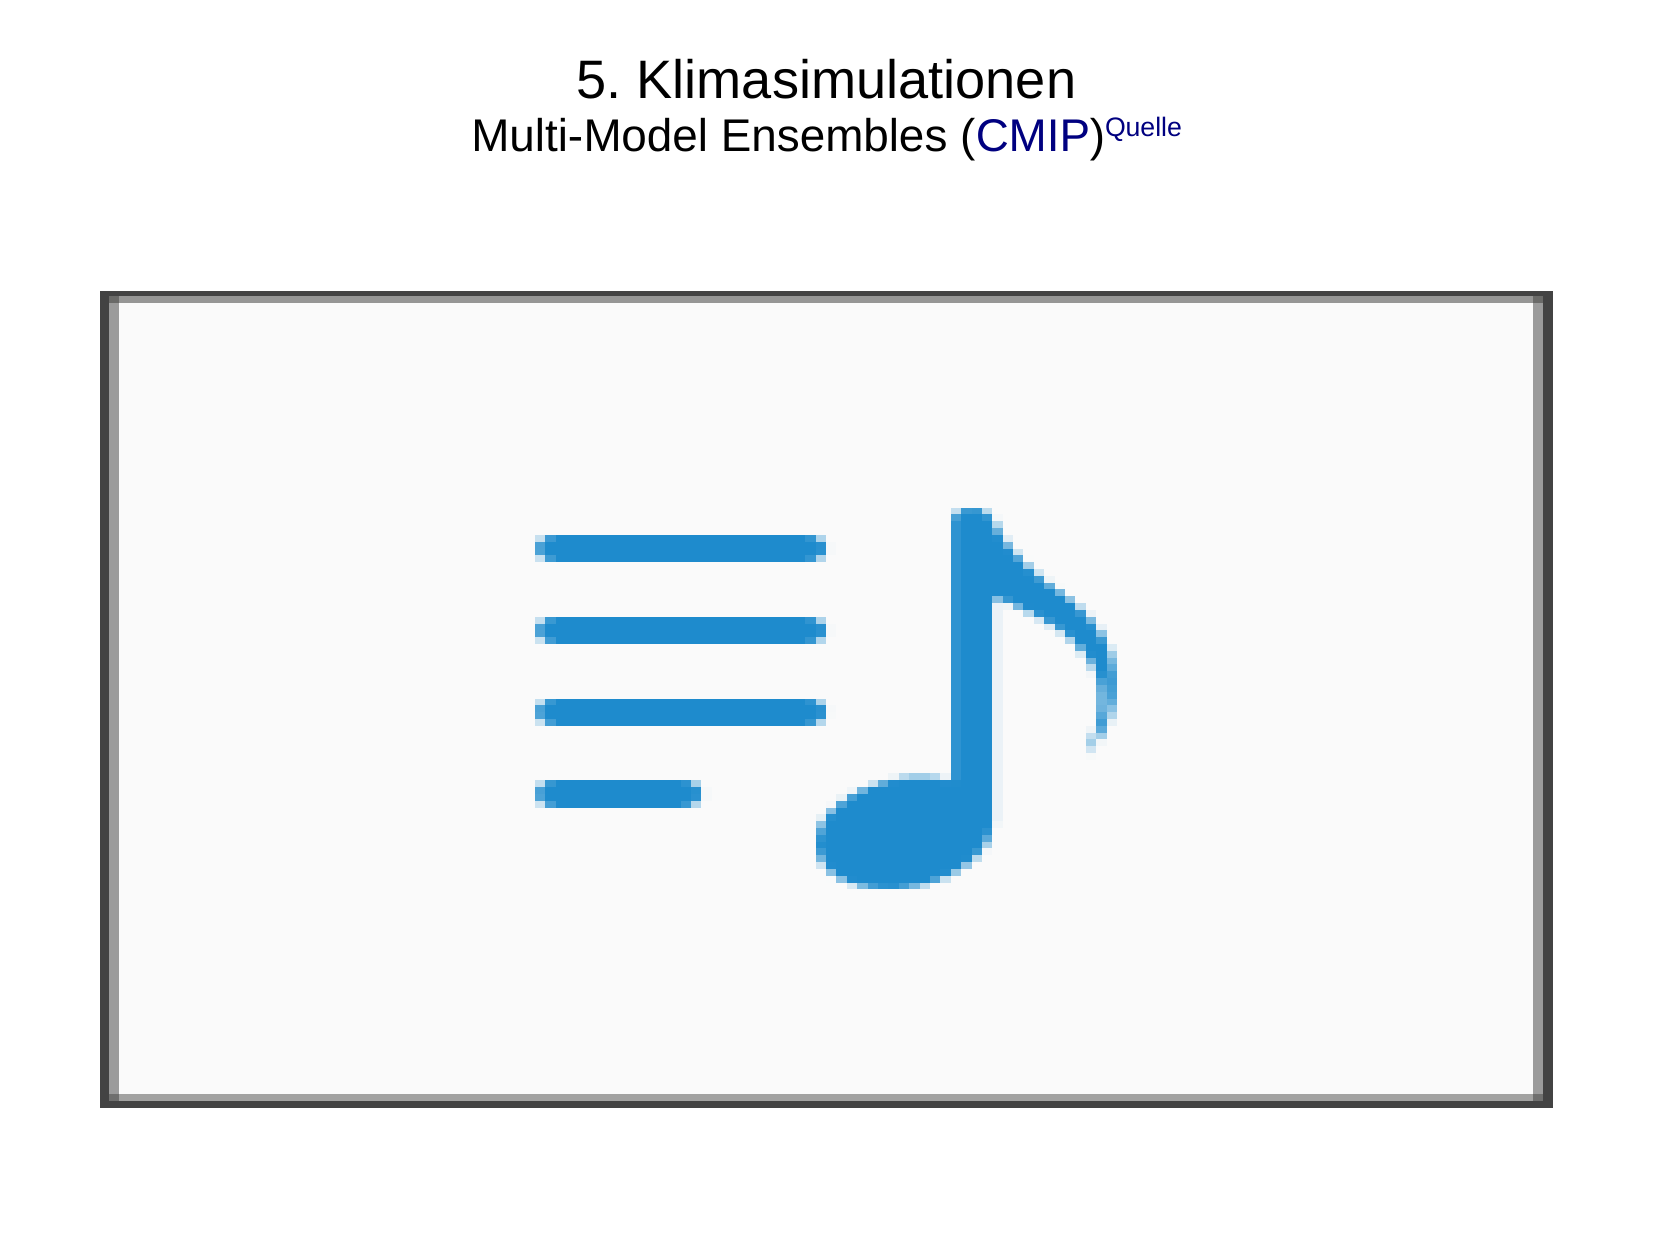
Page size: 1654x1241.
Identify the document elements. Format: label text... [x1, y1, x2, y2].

title 5. Klimasimulationen Multi-Model Ensembles (CMIP)Quelle [82, 49, 1571, 257]
text_box [99, 290, 1555, 1109]
